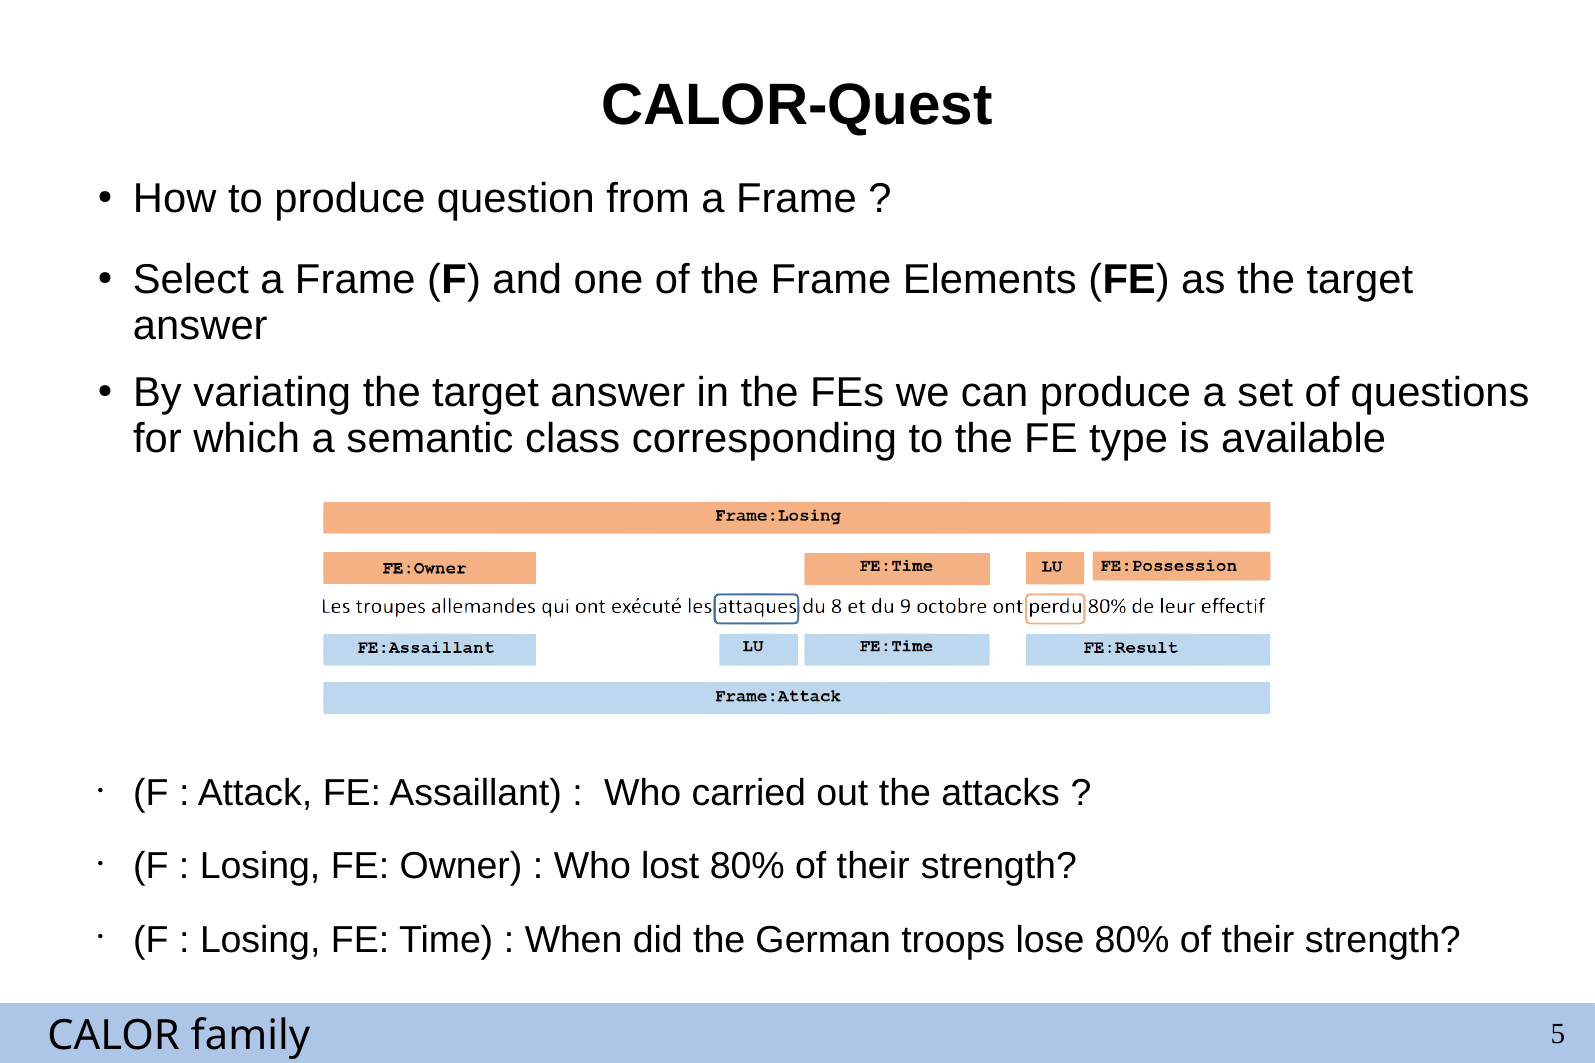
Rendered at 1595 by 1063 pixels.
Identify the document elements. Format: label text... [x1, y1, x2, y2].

text_box How to produce question from a Frame ? [82, 167, 1534, 248]
picture [318, 516, 1277, 721]
title CALOR family [47, 980, 1483, 1063]
text_box (F : Attack, FE: Assaillant) : Who carried out the attacks ? [82, 764, 1534, 836]
title CALOR-Quest [79, 59, 1515, 144]
text_box By variating the target answer in the FEs we can produce a set of questions for which a semantic class corresponding to the FE type is available [82, 361, 1548, 516]
text_box (F : Losing, FE: Owner) : Who lost 80% of their strength? [82, 837, 1534, 909]
text_box (F : Losing, FE: Time) : When did the German troops lose 80% of their strength? [82, 910, 1534, 982]
text_box Select a Frame (F) and one of the Frame Elements (FE) as the target answer [82, 248, 1534, 356]
